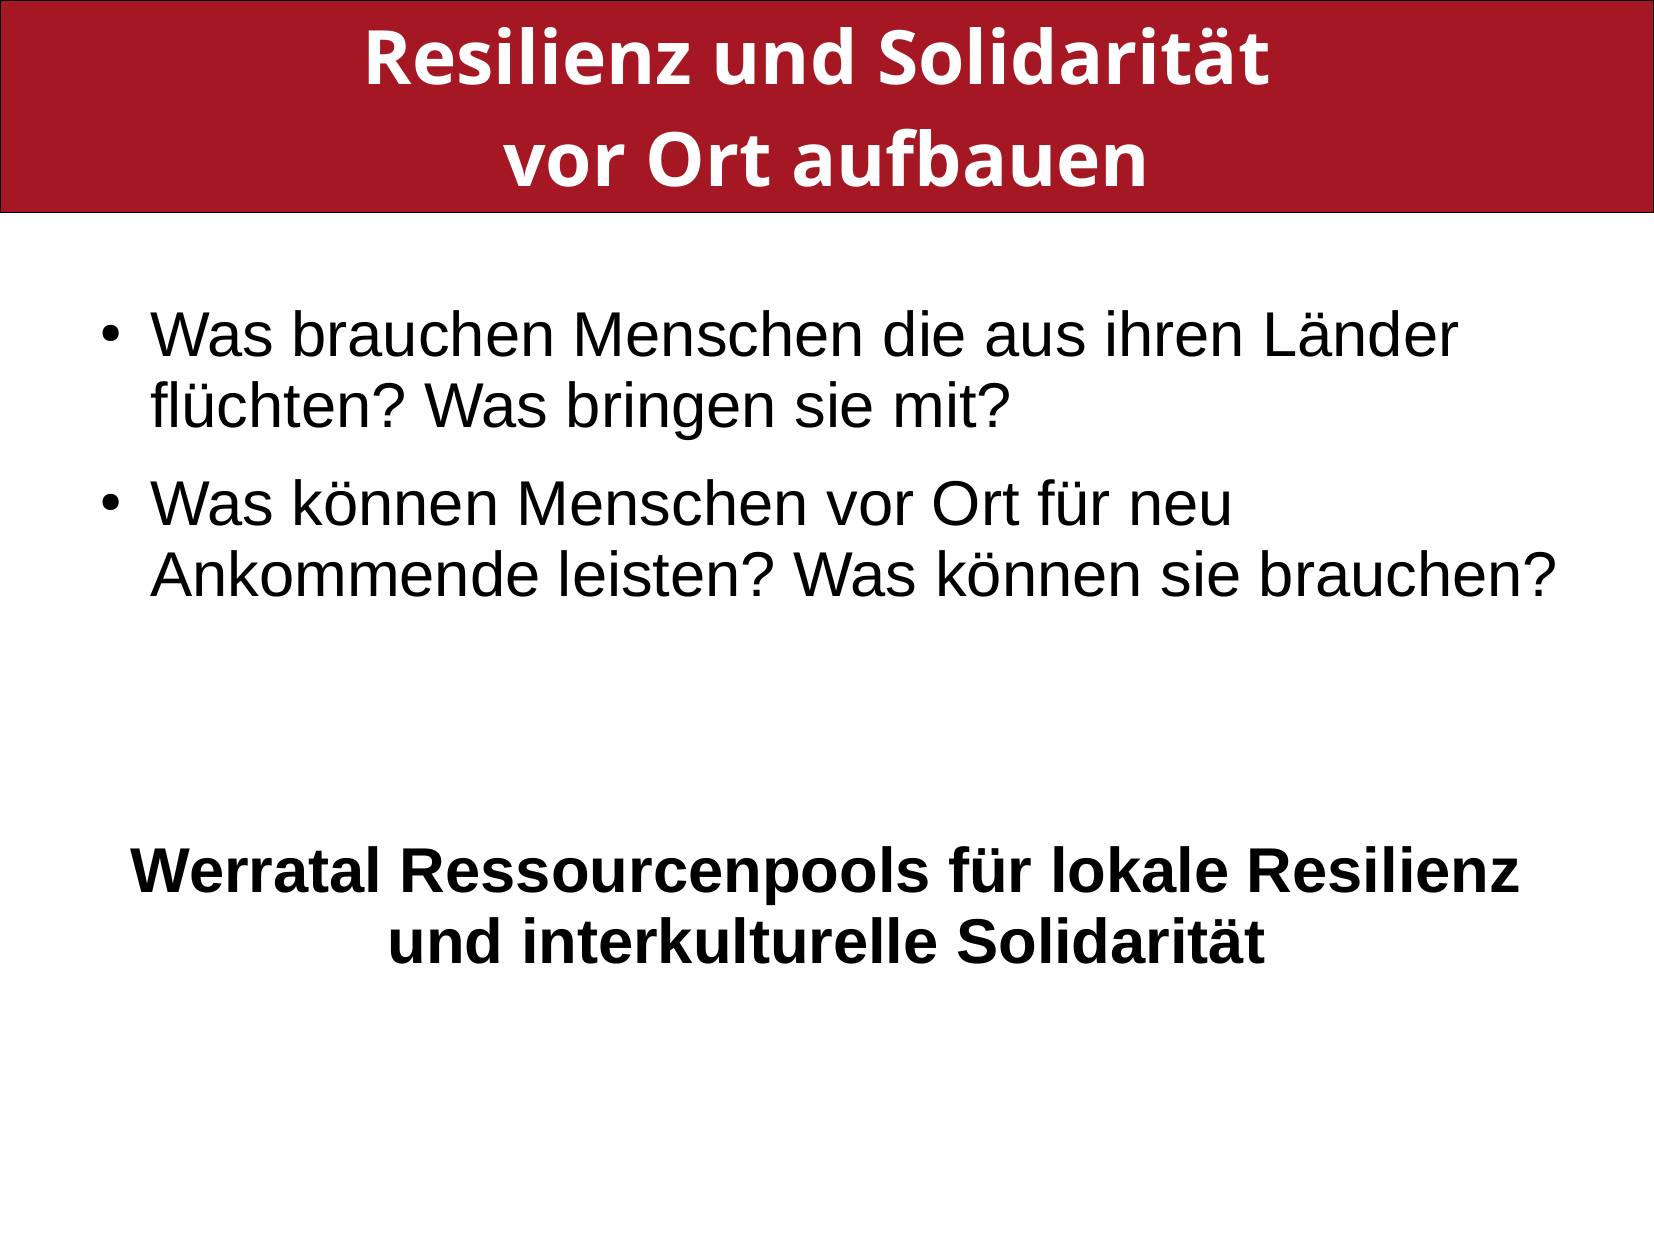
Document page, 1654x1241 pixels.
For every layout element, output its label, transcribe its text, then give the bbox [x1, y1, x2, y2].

list Was brauchen Menschen die aus ihren Länder flüchten? Was bringen sie mit? Was können Menschen vor Ort für neu Ankommende leisten? Was können sie brauchen? Werratal Ressourcenpools für lokale Resilienz und interkulturelle Solidarität [82, 299, 1571, 1019]
title Resilienz und Solidarität vor Ort aufbauen [236, 23, 1418, 189]
